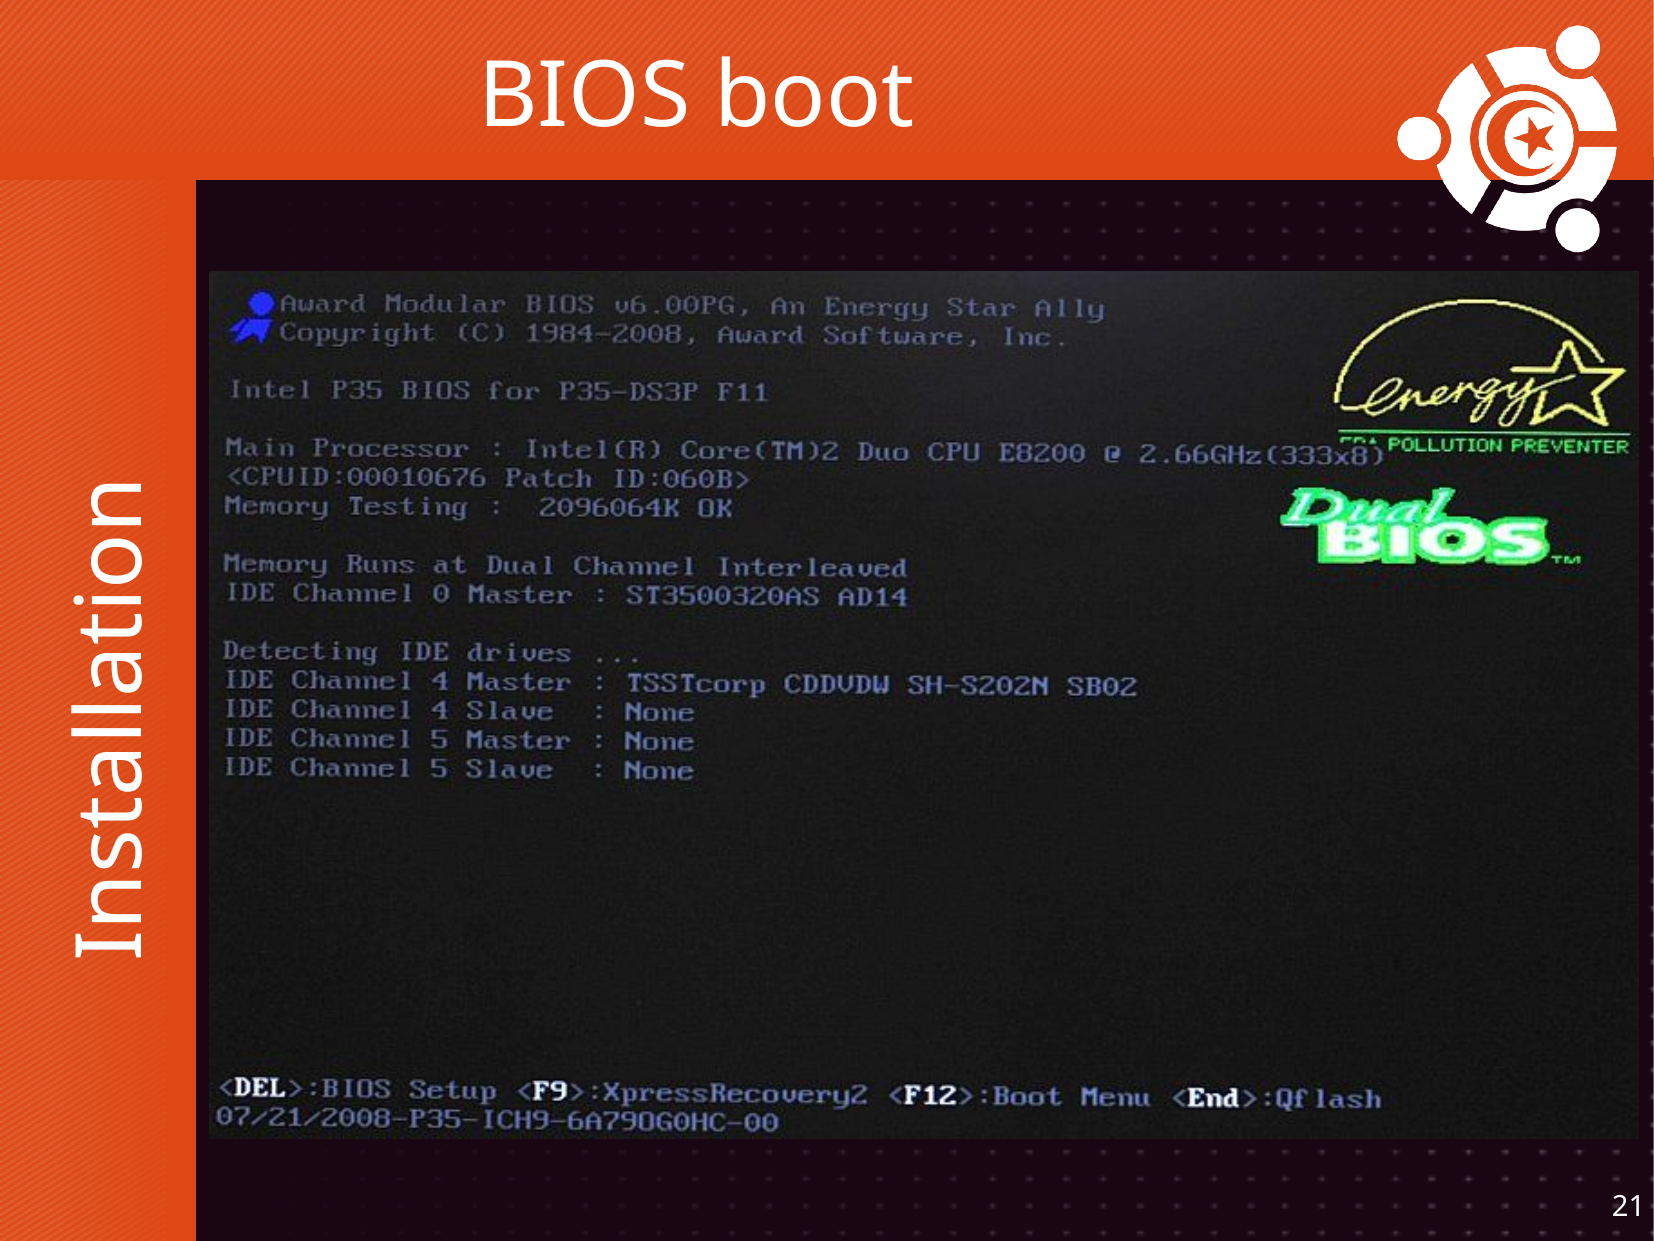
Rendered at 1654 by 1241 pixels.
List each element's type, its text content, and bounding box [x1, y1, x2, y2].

picture [0, 0, 1654, 1241]
title Installation [17, 210, 196, 1229]
title BIOS boot [0, 2, 1394, 181]
